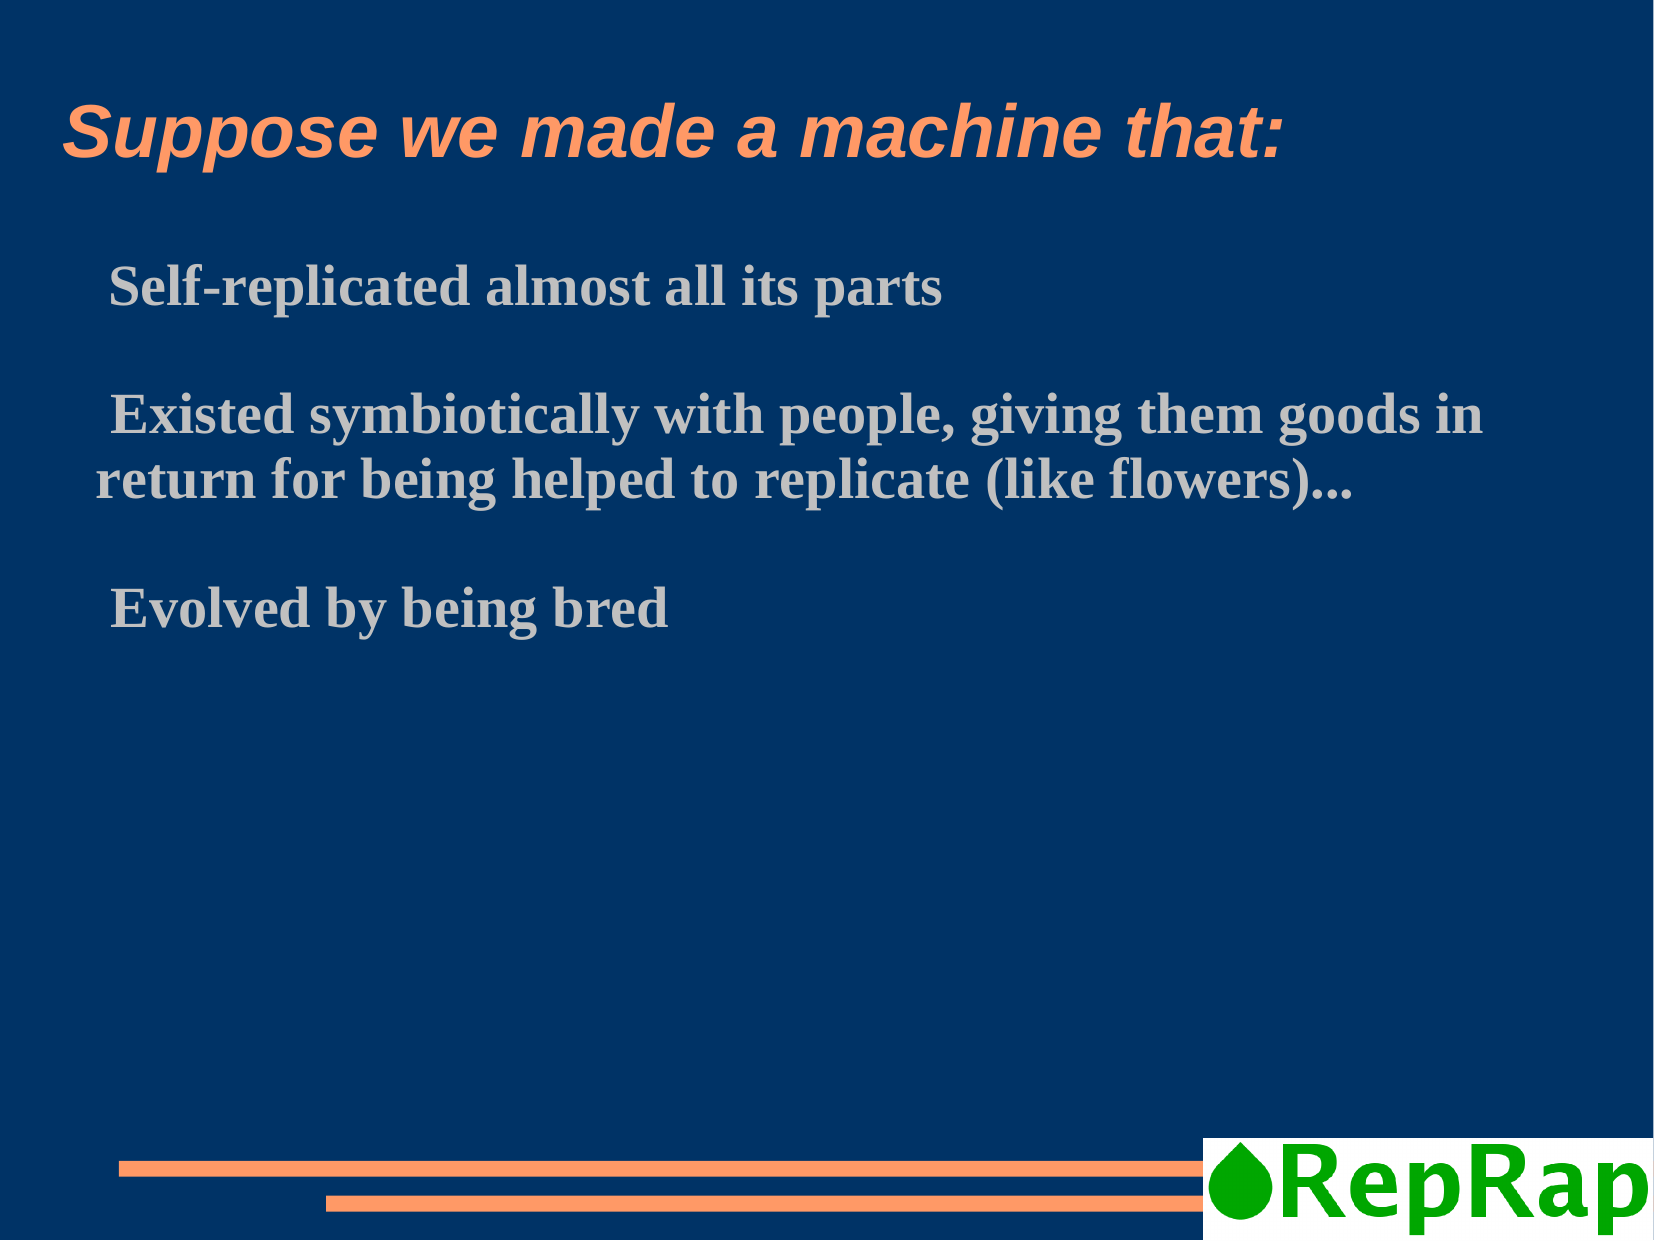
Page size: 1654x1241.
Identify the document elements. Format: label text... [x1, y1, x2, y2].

title Suppose we made a machine that: [62, 53, 1628, 210]
text_box Self-replicated almost all its parts Existed symbiotically with people, giving them goods in return for being helped to replicate (like flowers)... Evolved by being bred [95, 252, 1524, 1058]
picture [1203, 1138, 1654, 1241]
text_box [95, 232, 1547, 905]
